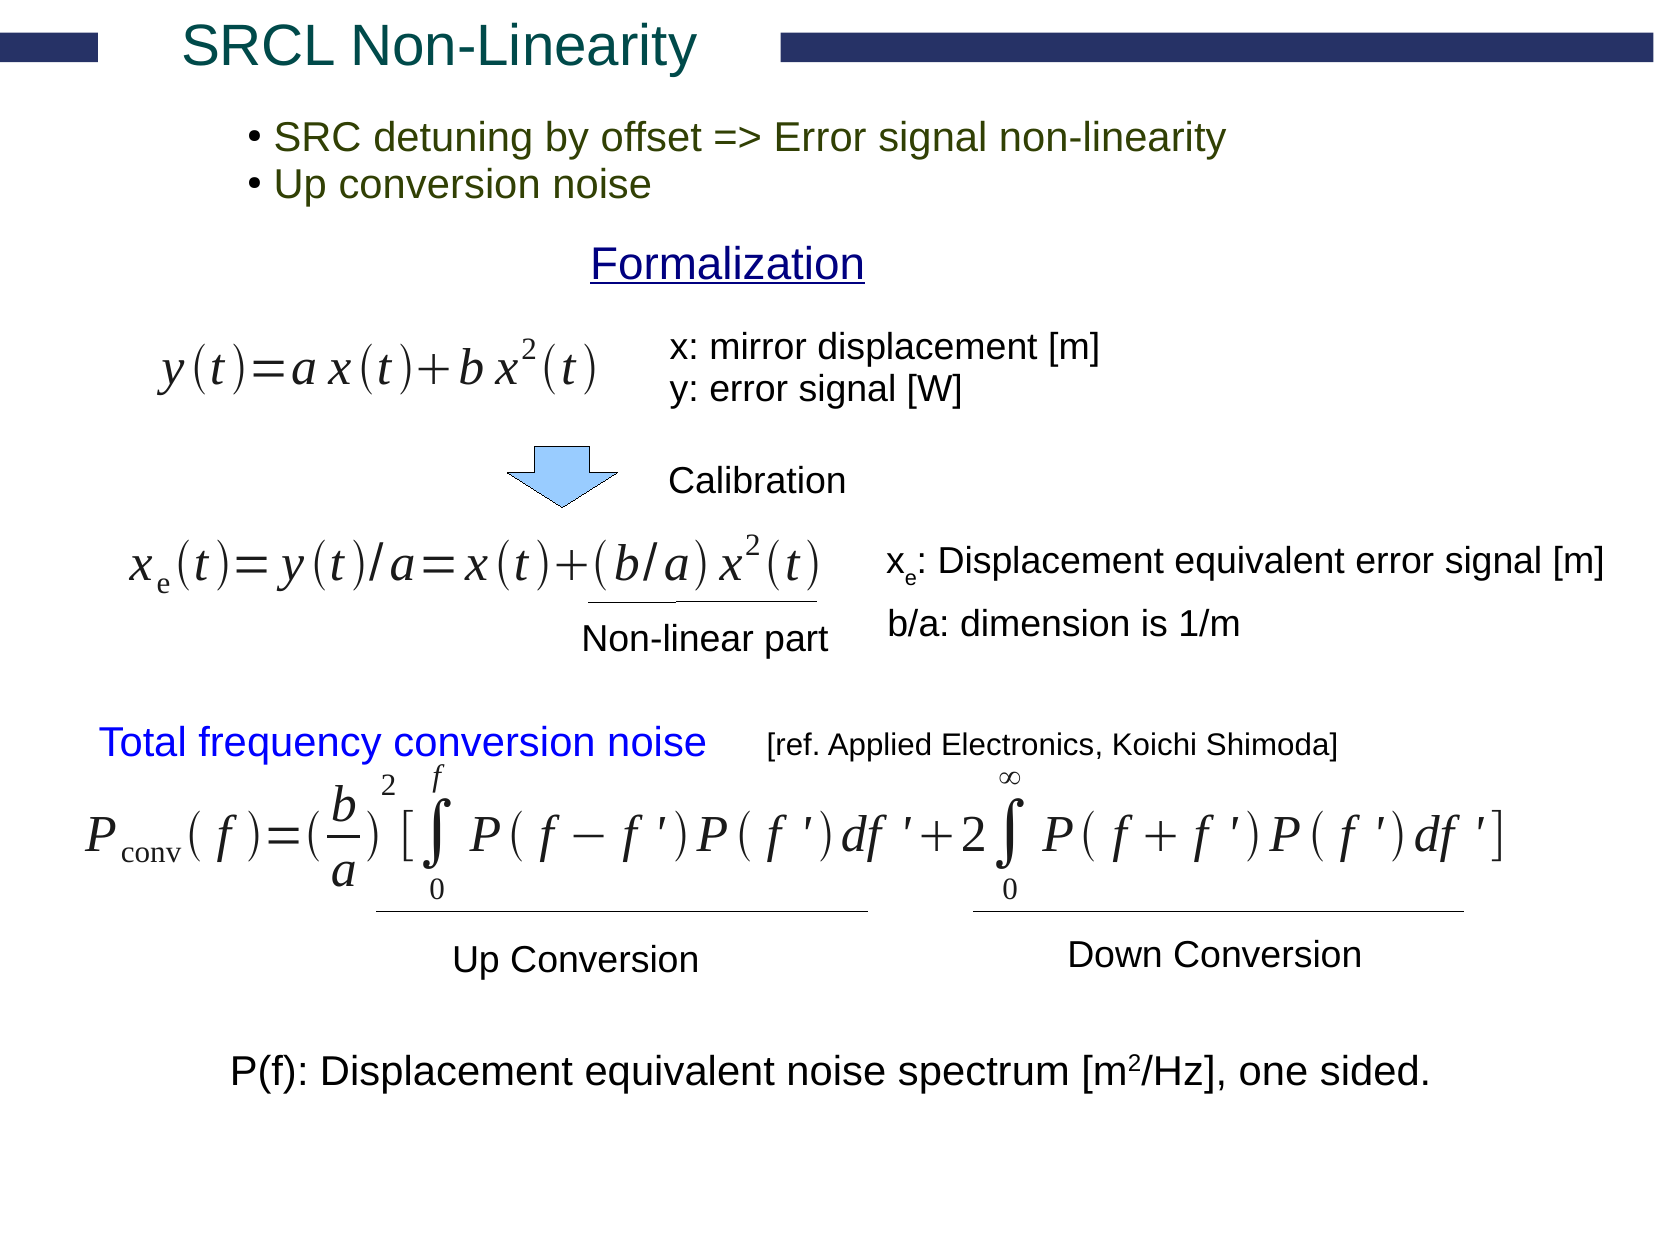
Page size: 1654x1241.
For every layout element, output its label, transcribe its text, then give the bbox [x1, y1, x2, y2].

text_box b/a: dimension is 1/m [872, 595, 1256, 653]
text_box Calibration [653, 452, 862, 510]
text_box x: mirror displacement [m] y: error signal [W] [654, 318, 1116, 418]
text_box Total frequency conversion noise [83, 711, 723, 759]
text_box SRC detuning by offset => Error signal non-linearity Up conversion noise [232, 106, 1242, 215]
text_box [ref. Applied Electronics, Koichi Shimoda] [751, 720, 1355, 770]
text_box P(f): Displacement equivalent noise spectrum [m2/Hz], one sided. [215, 1040, 1447, 1102]
chart [119, 527, 828, 600]
text_box [507, 446, 618, 508]
text_box Formalization [575, 230, 881, 297]
text_box Down Conversion [1052, 926, 1378, 984]
text_box xe: Displacement equivalent error signal [m] [871, 531, 1621, 598]
title SRCL Non-Linearity [98, 12, 781, 78]
chart [148, 332, 605, 399]
chart [75, 759, 1513, 907]
text_box Non-linear part [566, 609, 844, 667]
text_box Up Conversion [437, 930, 715, 988]
